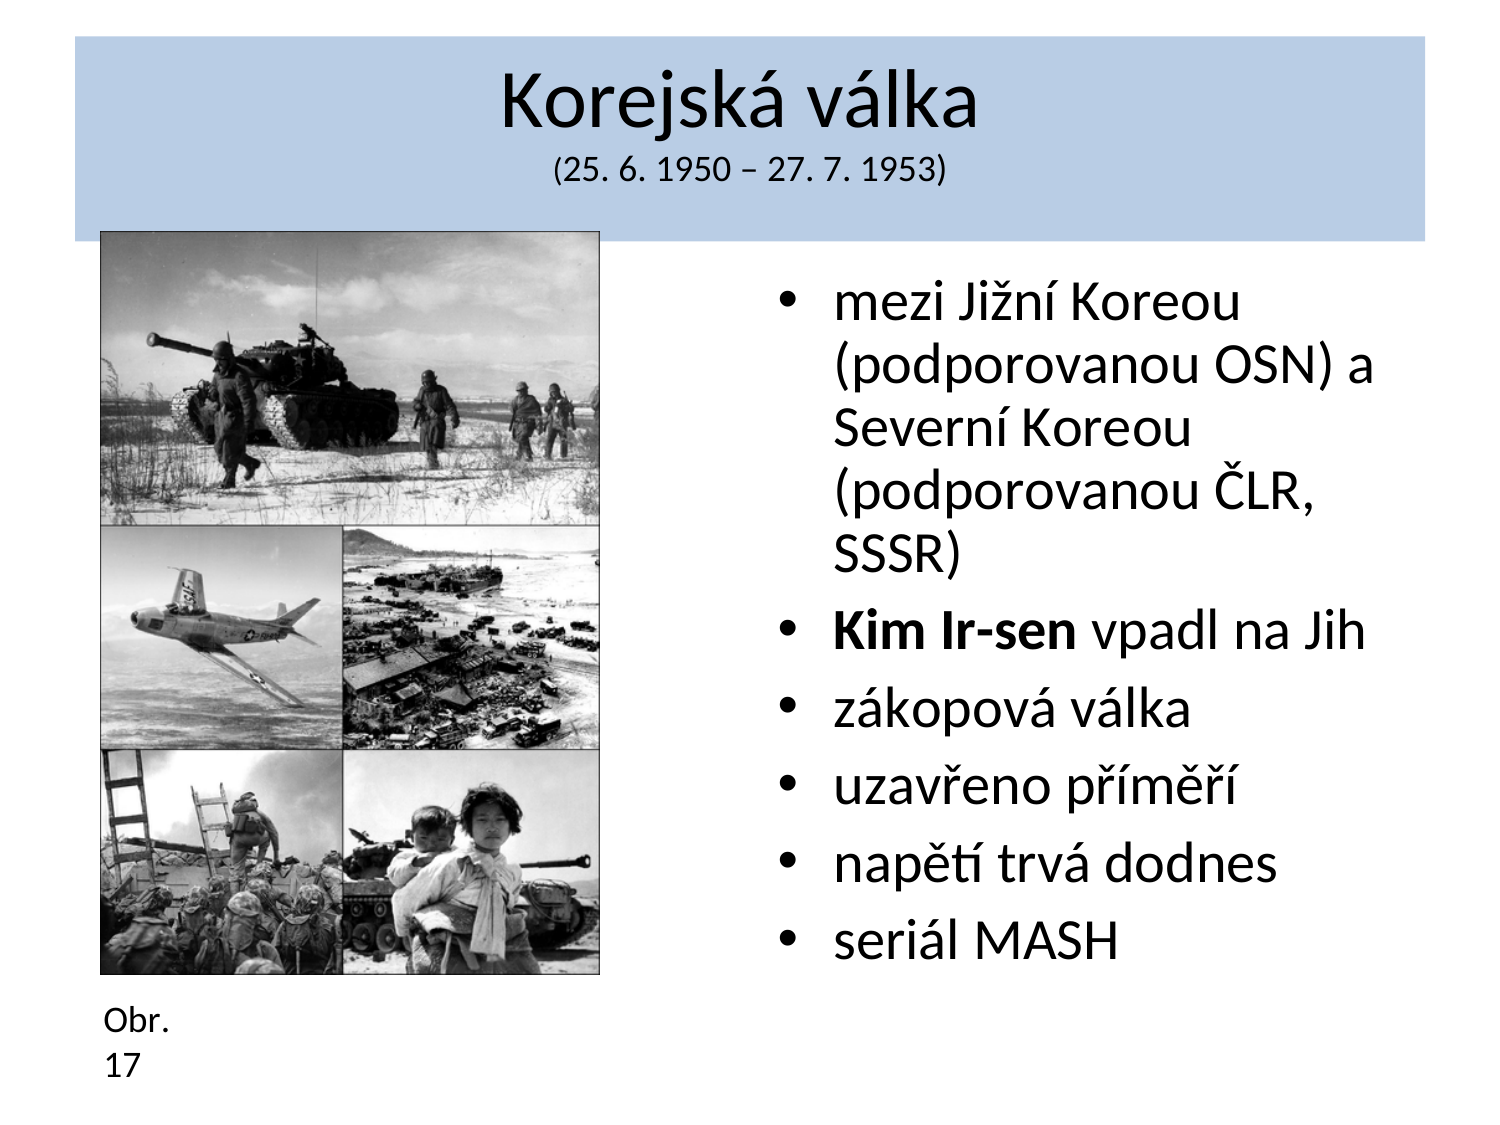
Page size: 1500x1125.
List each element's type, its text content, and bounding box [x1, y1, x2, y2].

list mezi Jižní Koreou (podporovanou OSN) a Severní Koreou (podporovanou ČLR, SSSR) Kim Ir-sen vpadl na Jih zákopová válka uzavřeno příměří napětí trvá dodnes seriál MASH [762, 262, 1426, 1059]
text_box [100, 231, 600, 975]
title Korejská válka (25. 6. 1950 – 27. 7. 1953) [75, 36, 1426, 242]
text_box Obr. 17 [88, 987, 230, 1094]
